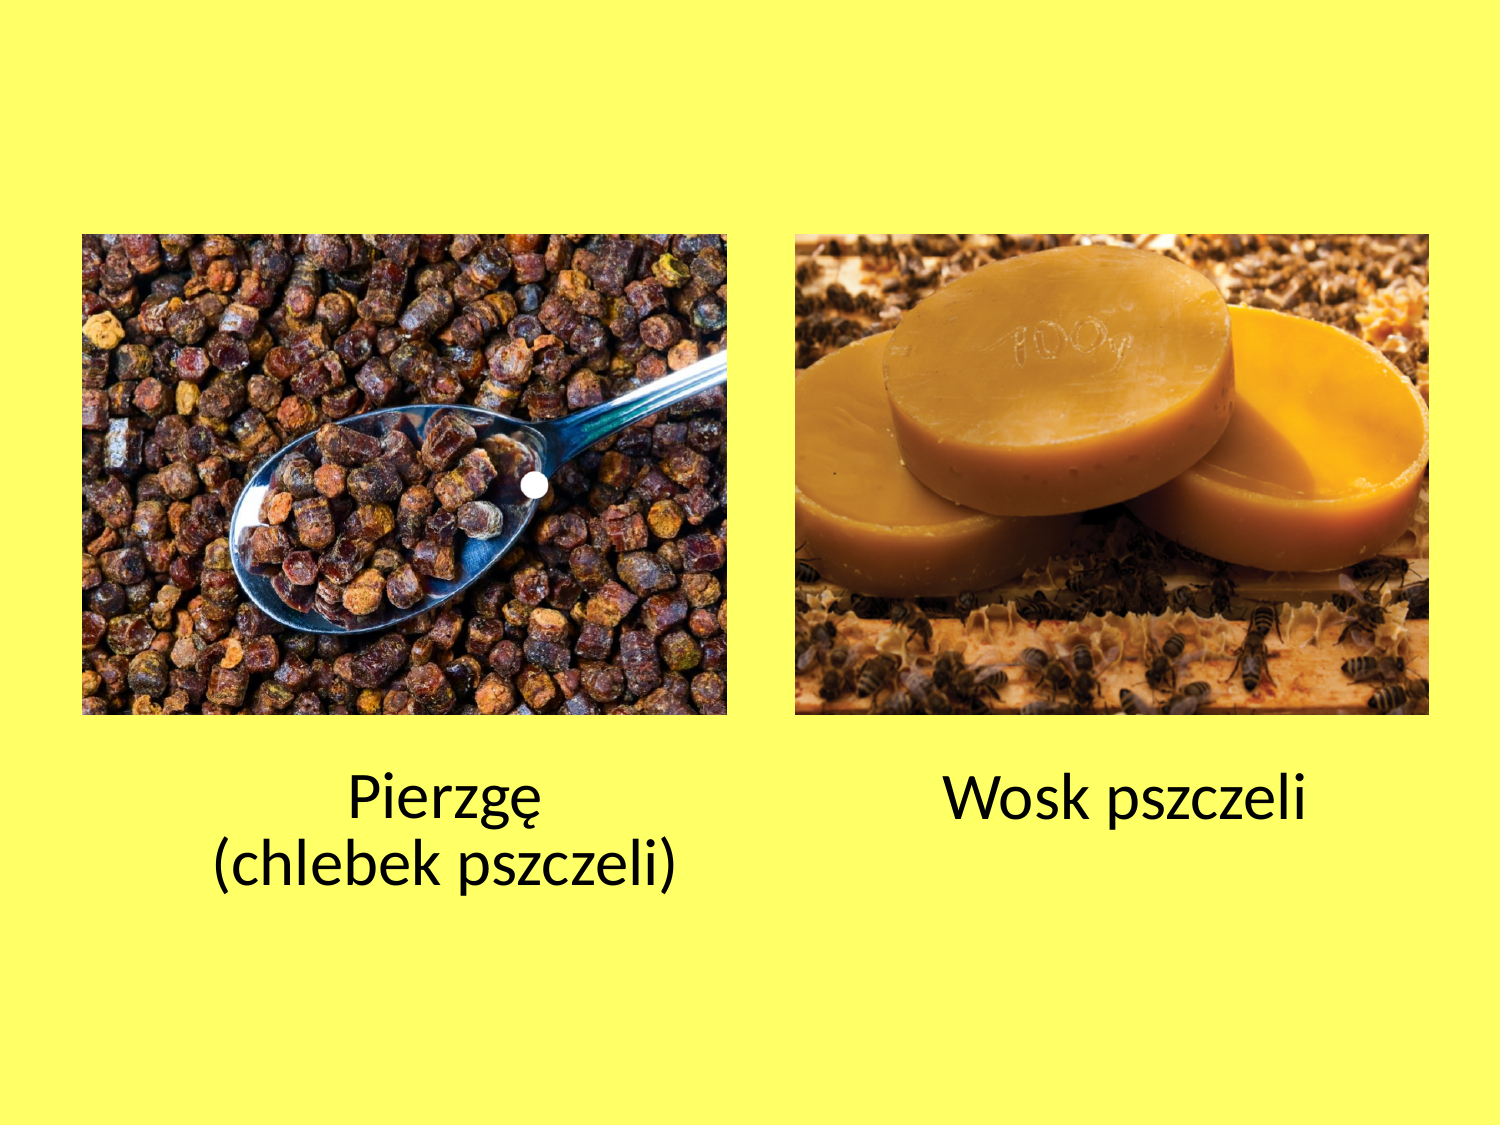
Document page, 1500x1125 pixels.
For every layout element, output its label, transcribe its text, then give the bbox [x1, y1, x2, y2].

text_box Wosk pszczeli [890, 761, 1360, 844]
text_box Pierzgę (chlebek pszczeli) [164, 761, 727, 911]
picture [795, 234, 1429, 715]
picture [82, 234, 727, 715]
